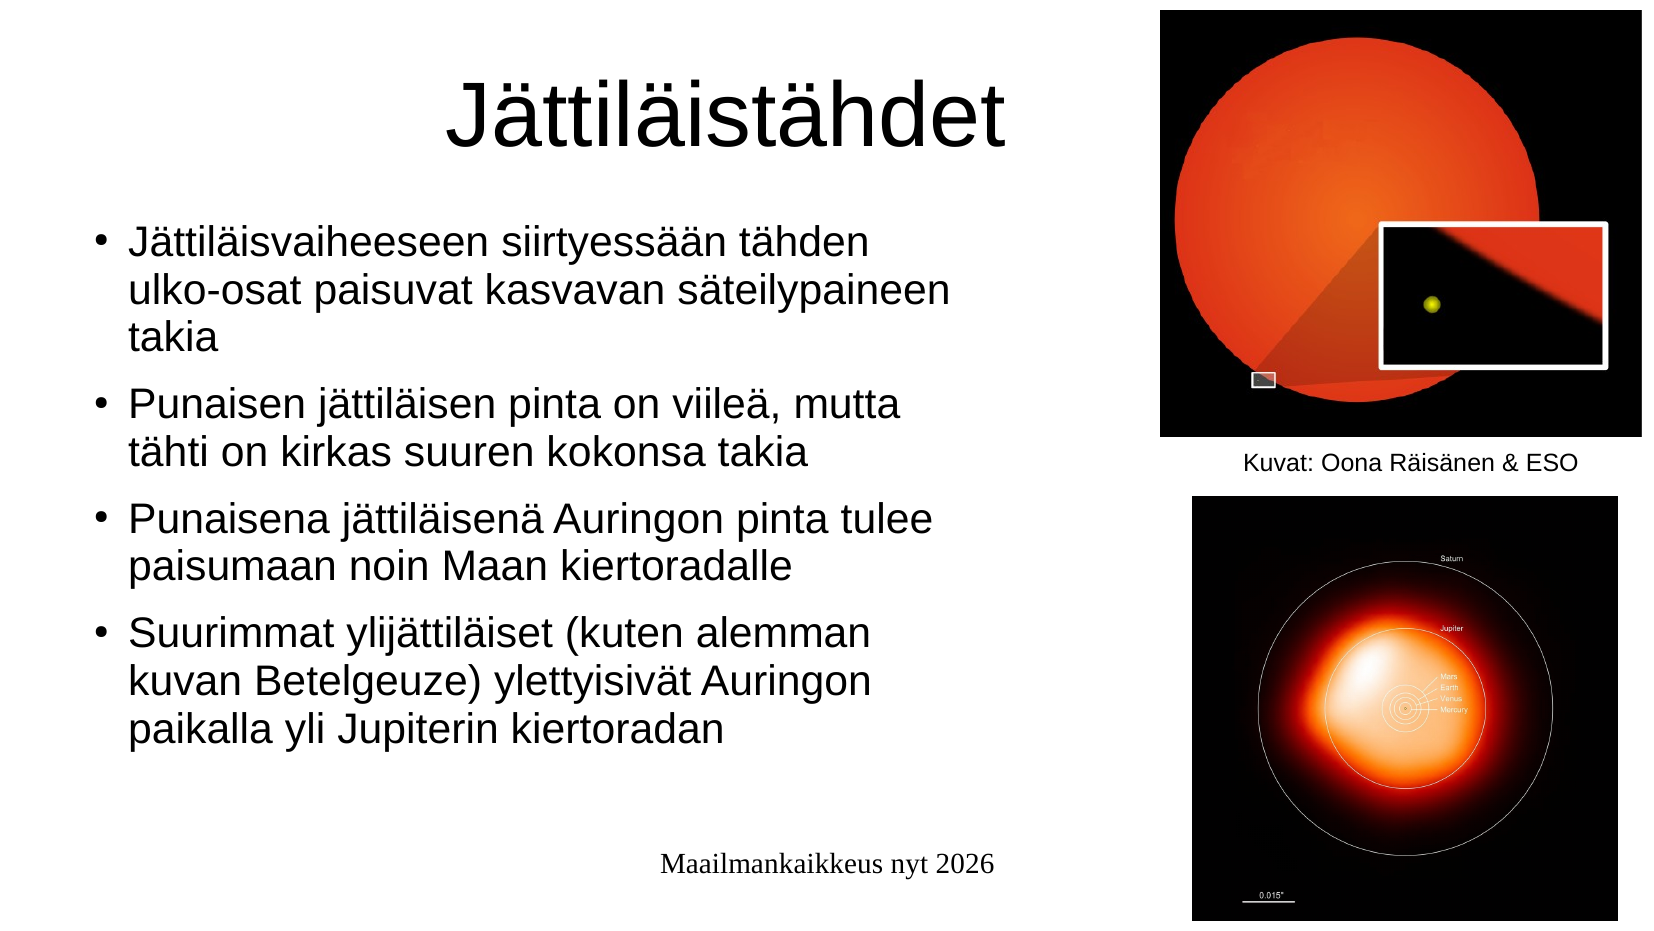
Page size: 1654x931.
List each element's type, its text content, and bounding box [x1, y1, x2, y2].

list Jättiläisvaiheeseen siirtyessään tähden ulko-osat paisuvat kasvavan säteilypaineen takia Punaisen jättiläisen pinta on viileä, mutta tähti on kirkas suuren kokonsa takia Punaisena jättiläisenä Auringon pinta tulee paisumaan noin Maan kiertoradalle Suurimmat ylijättiläiset (kuten alemman kuvan Betelgeuze) ylettyisivät Auringon paikalla yli Jupiterin kiertoradan [82, 217, 969, 758]
picture [1160, 10, 1642, 438]
text_box Kuvat: Oona Räisänen & ESO [1228, 441, 1595, 485]
picture [1192, 496, 1618, 921]
title Jättiläistähdet [82, 37, 1160, 193]
